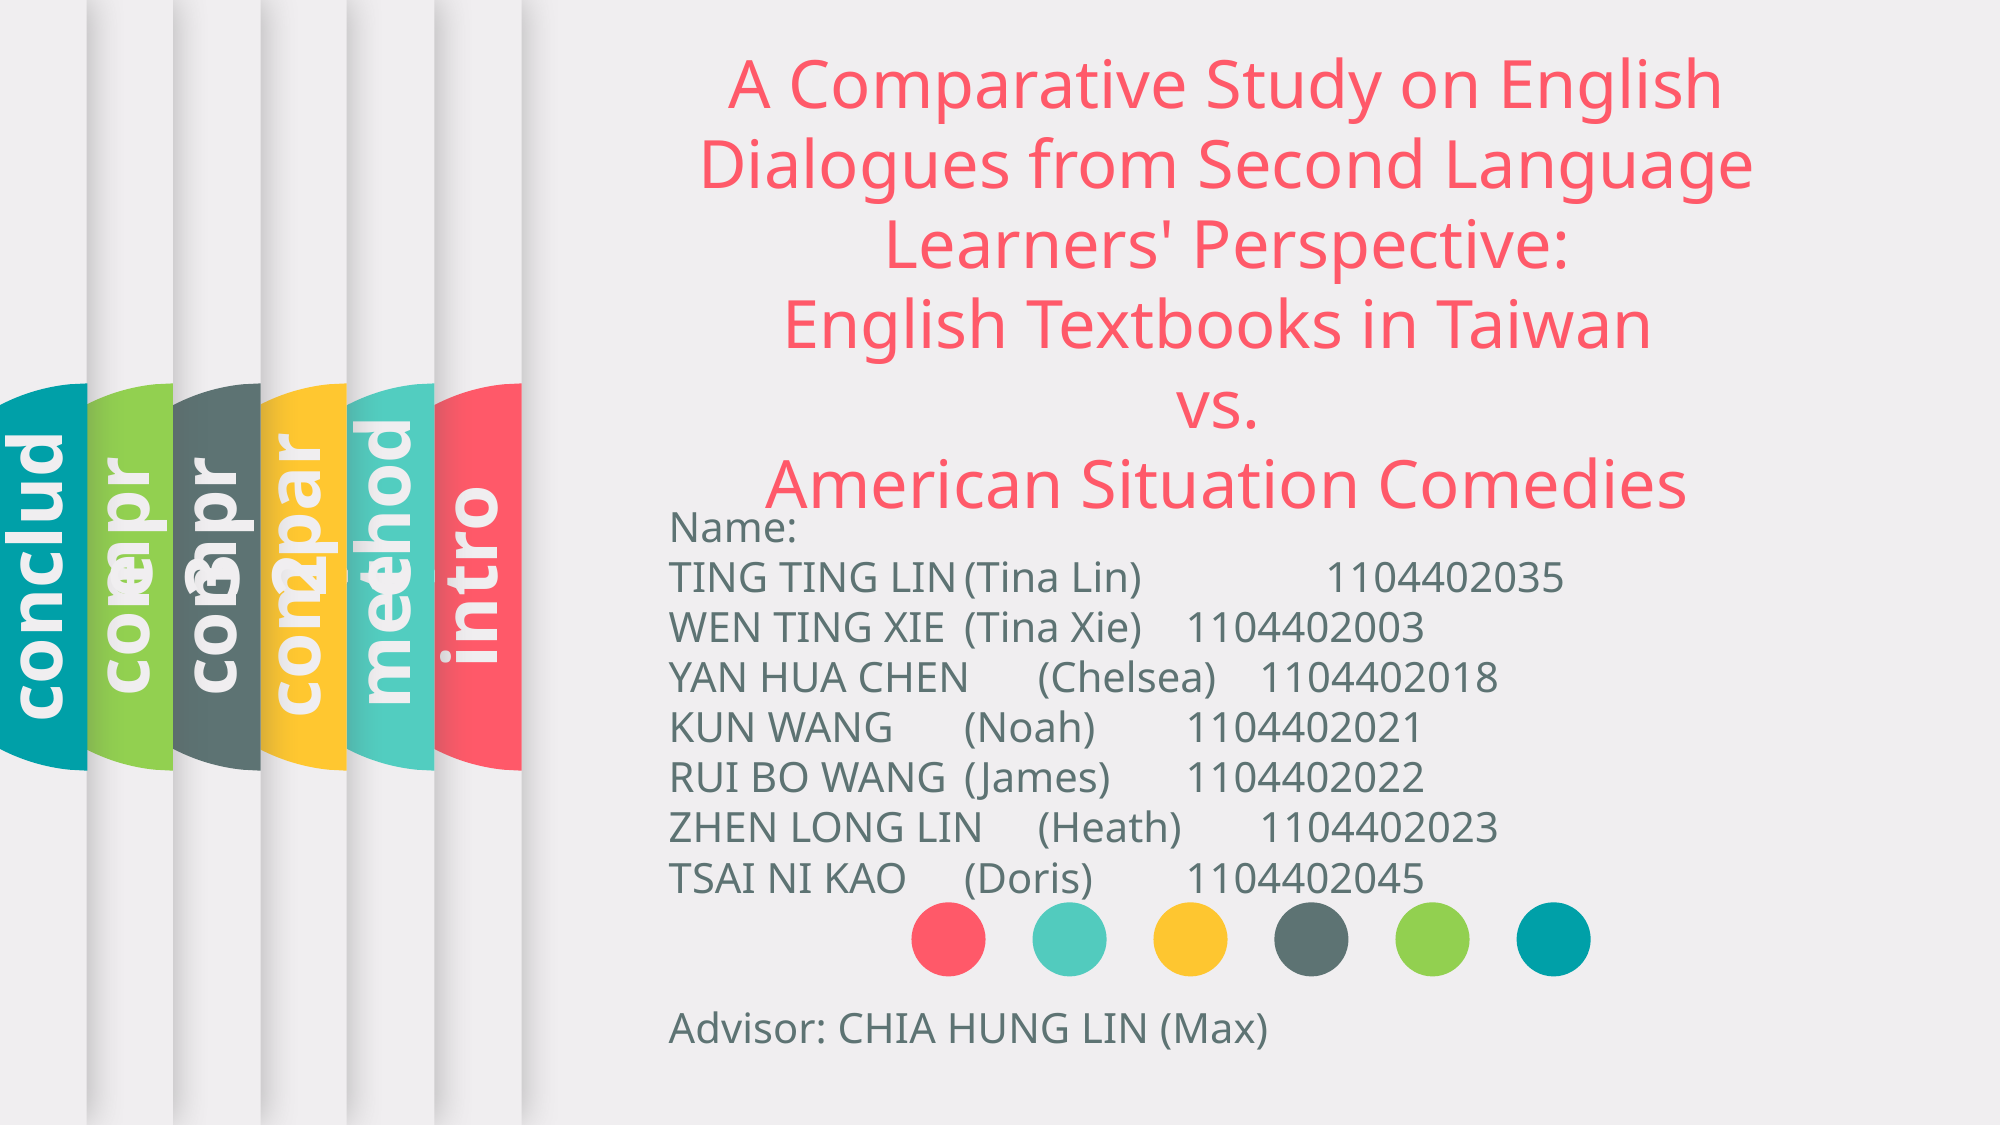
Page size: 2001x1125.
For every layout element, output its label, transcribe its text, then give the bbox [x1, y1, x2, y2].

text_box intro [435, 413, 521, 741]
text_box conclude [0, 412, 175, 740]
text_box compr 3 [175, 412, 262, 740]
text_box A Comparative Study on English Dialogues from Second Language Learners' Perspective: English Textbooks in Taiwan vs. American Situation Comedies [630, 34, 1825, 609]
text_box compr 2 [262, 412, 350, 740]
text_box Name: TING TING LIN (Tina Lin) 1104402035 WEN TING XIE (Tina Xie) 1104402003 YAN HUA CHEN (Chelsea) 1104402018 KUN WANG (Noah) 1104402021 RUI BO WANG (James) 1104402022 ZHEN LONG LIN (Heath) 1104402023 TSAI NI KAO (Doris) 1104402045 Advisor: CHIA HUNG LIN (Max) [654, 493, 1849, 1125]
text_box method [347, 399, 434, 726]
text_box [0, 0, 522, 1125]
text_box compare [350, 412, 433, 740]
